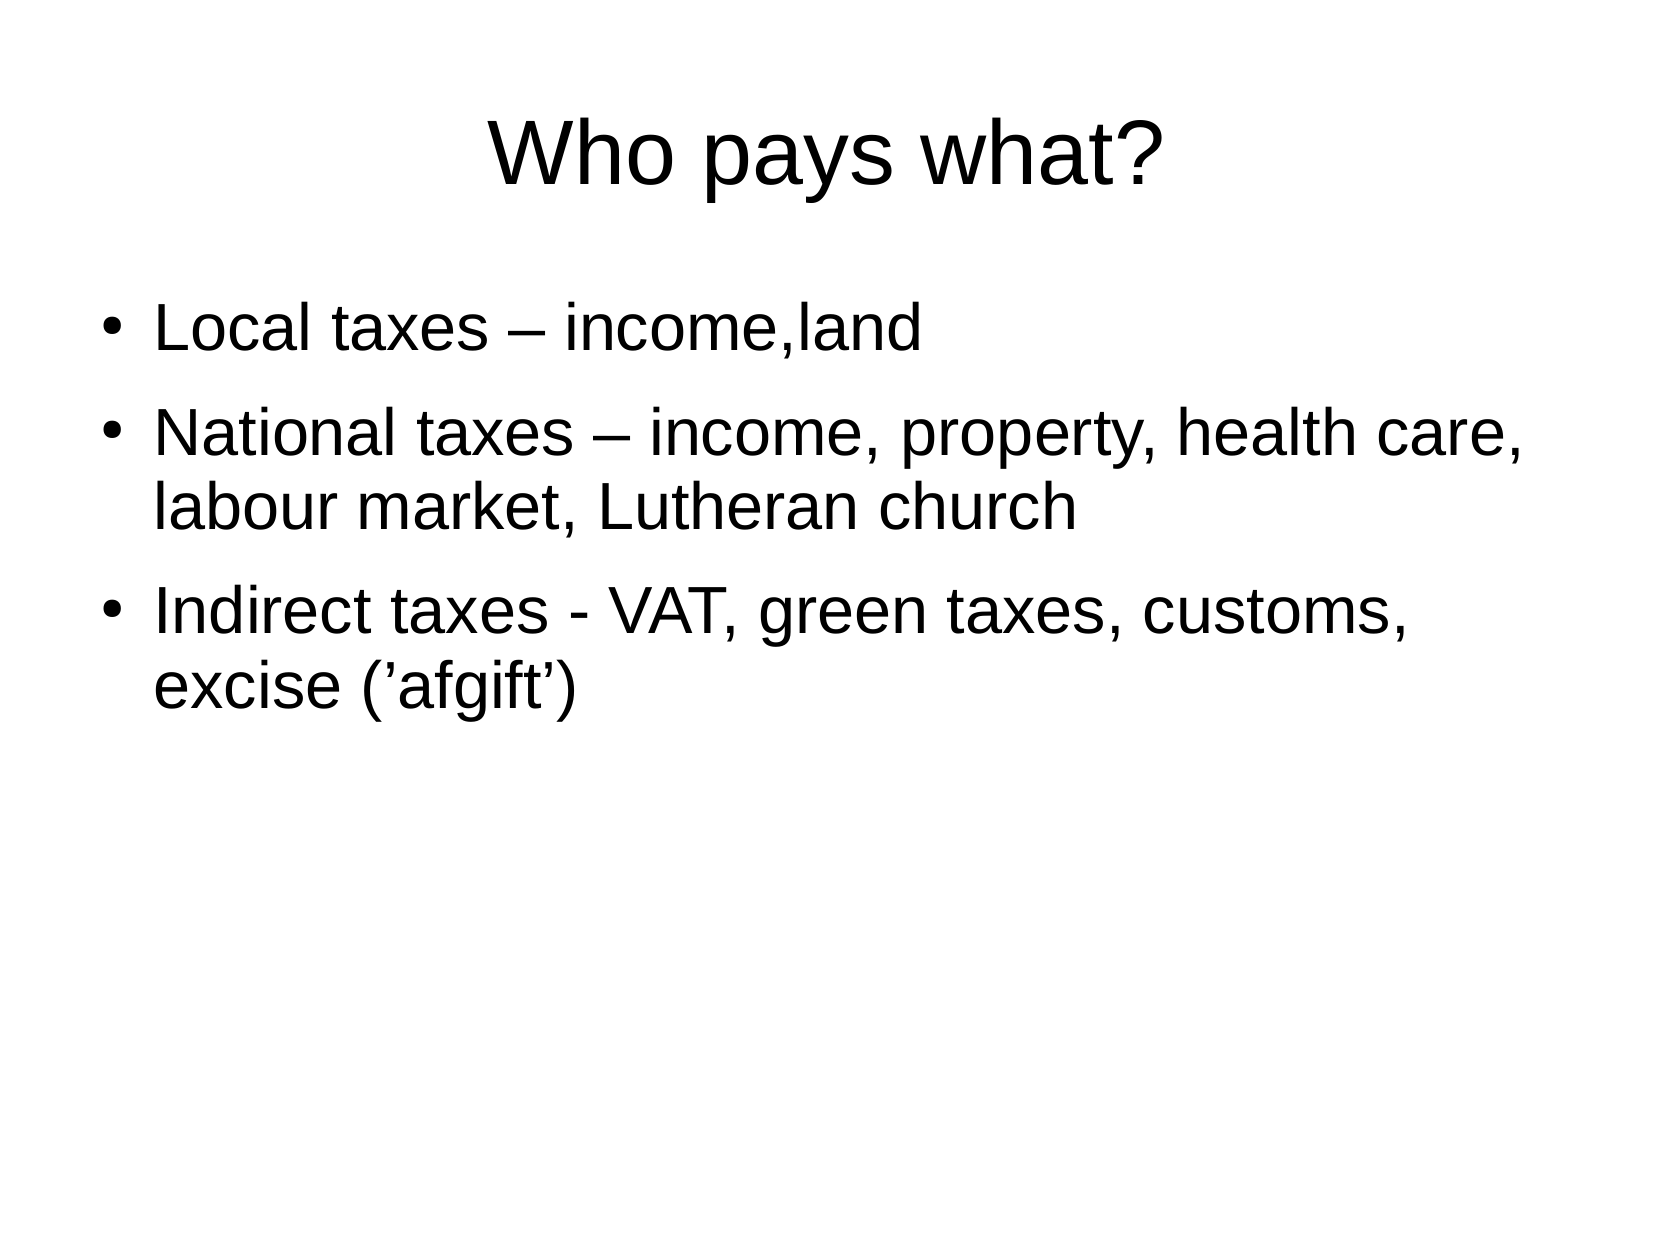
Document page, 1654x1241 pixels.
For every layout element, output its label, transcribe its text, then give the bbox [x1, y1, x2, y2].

list Local taxes – income,land National taxes – income, property, health care, labour market, Lutheran church Indirect taxes - VAT, green taxes, customs, excise (’afgift’) [82, 290, 1571, 1010]
title Who pays what? [82, 49, 1571, 257]
